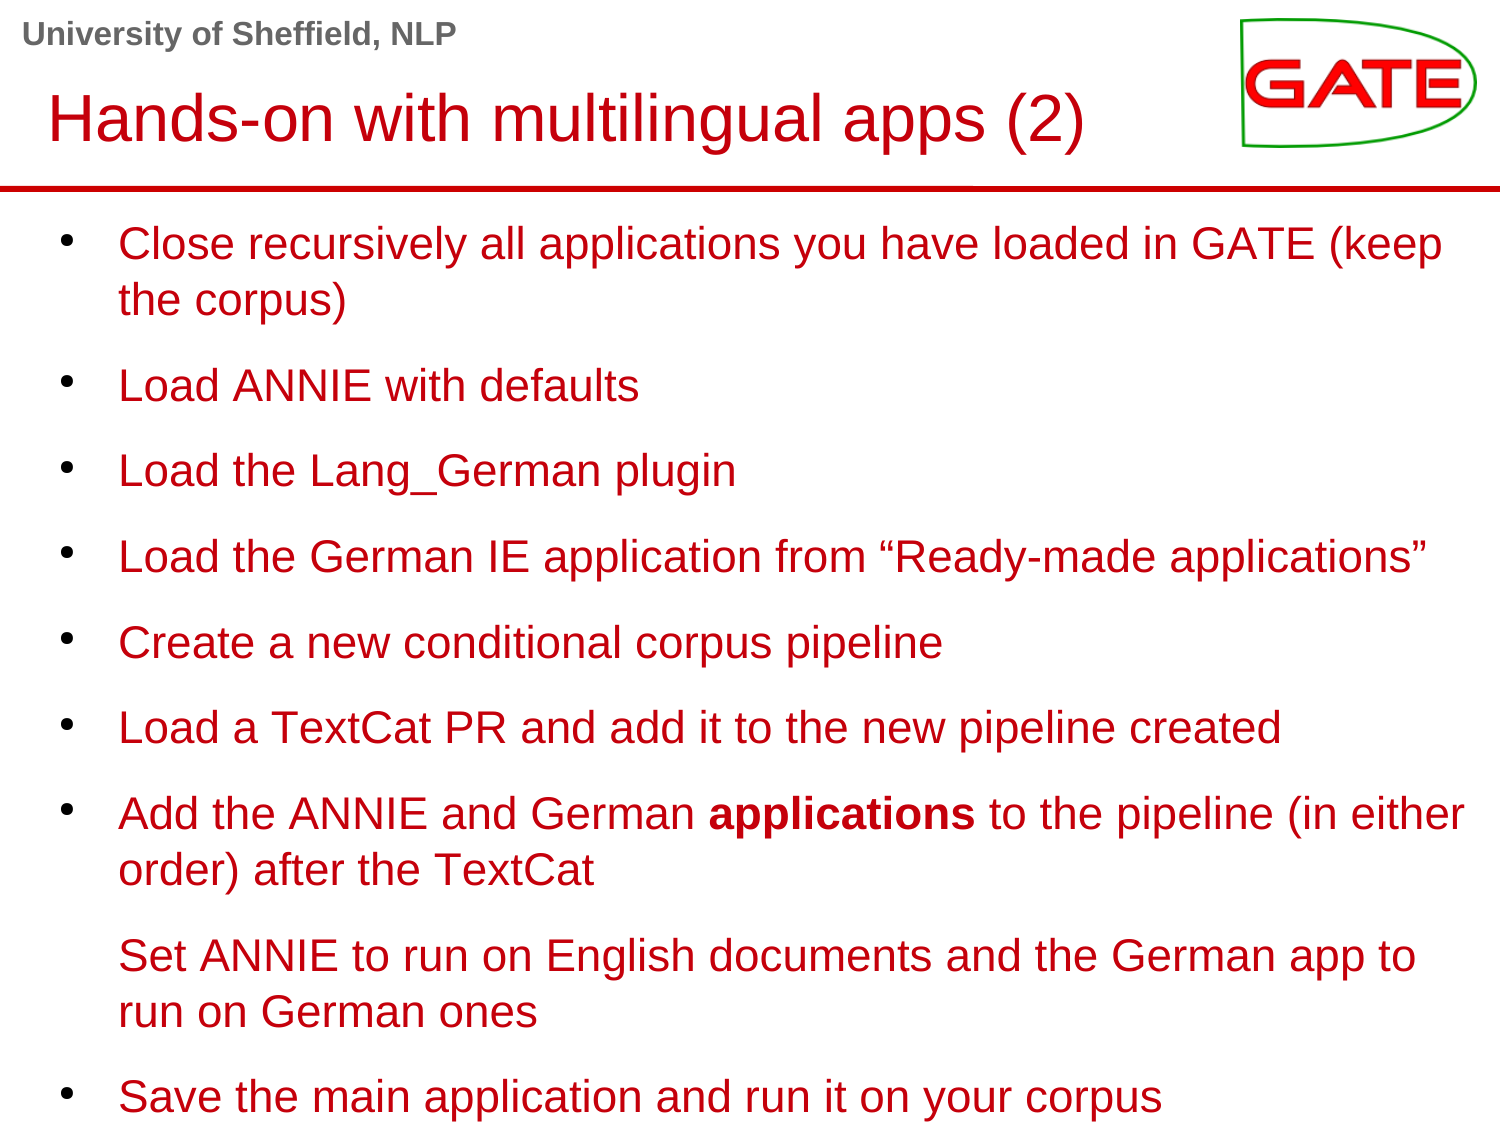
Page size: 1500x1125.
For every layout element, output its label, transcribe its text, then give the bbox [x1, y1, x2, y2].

picture [1240, 18, 1477, 148]
list Close recursively all applications you have loaded in GATE (keep the corpus) Load ANNIE with defaults Load the Lang_German plugin Load the German IE application from “Ready-made applications” Create a new conditional corpus pipeline Load a TextCat PR and add it to the new pipeline created Add the ANNIE and German applications to the pipeline (in either order) after the TextCat Set ANNIE to run on English documents and the German app to run on German ones Save the main application and run it on your corpus [59, 212, 1477, 1063]
title Hands-on with multilingual apps (2) [47, 59, 1241, 180]
